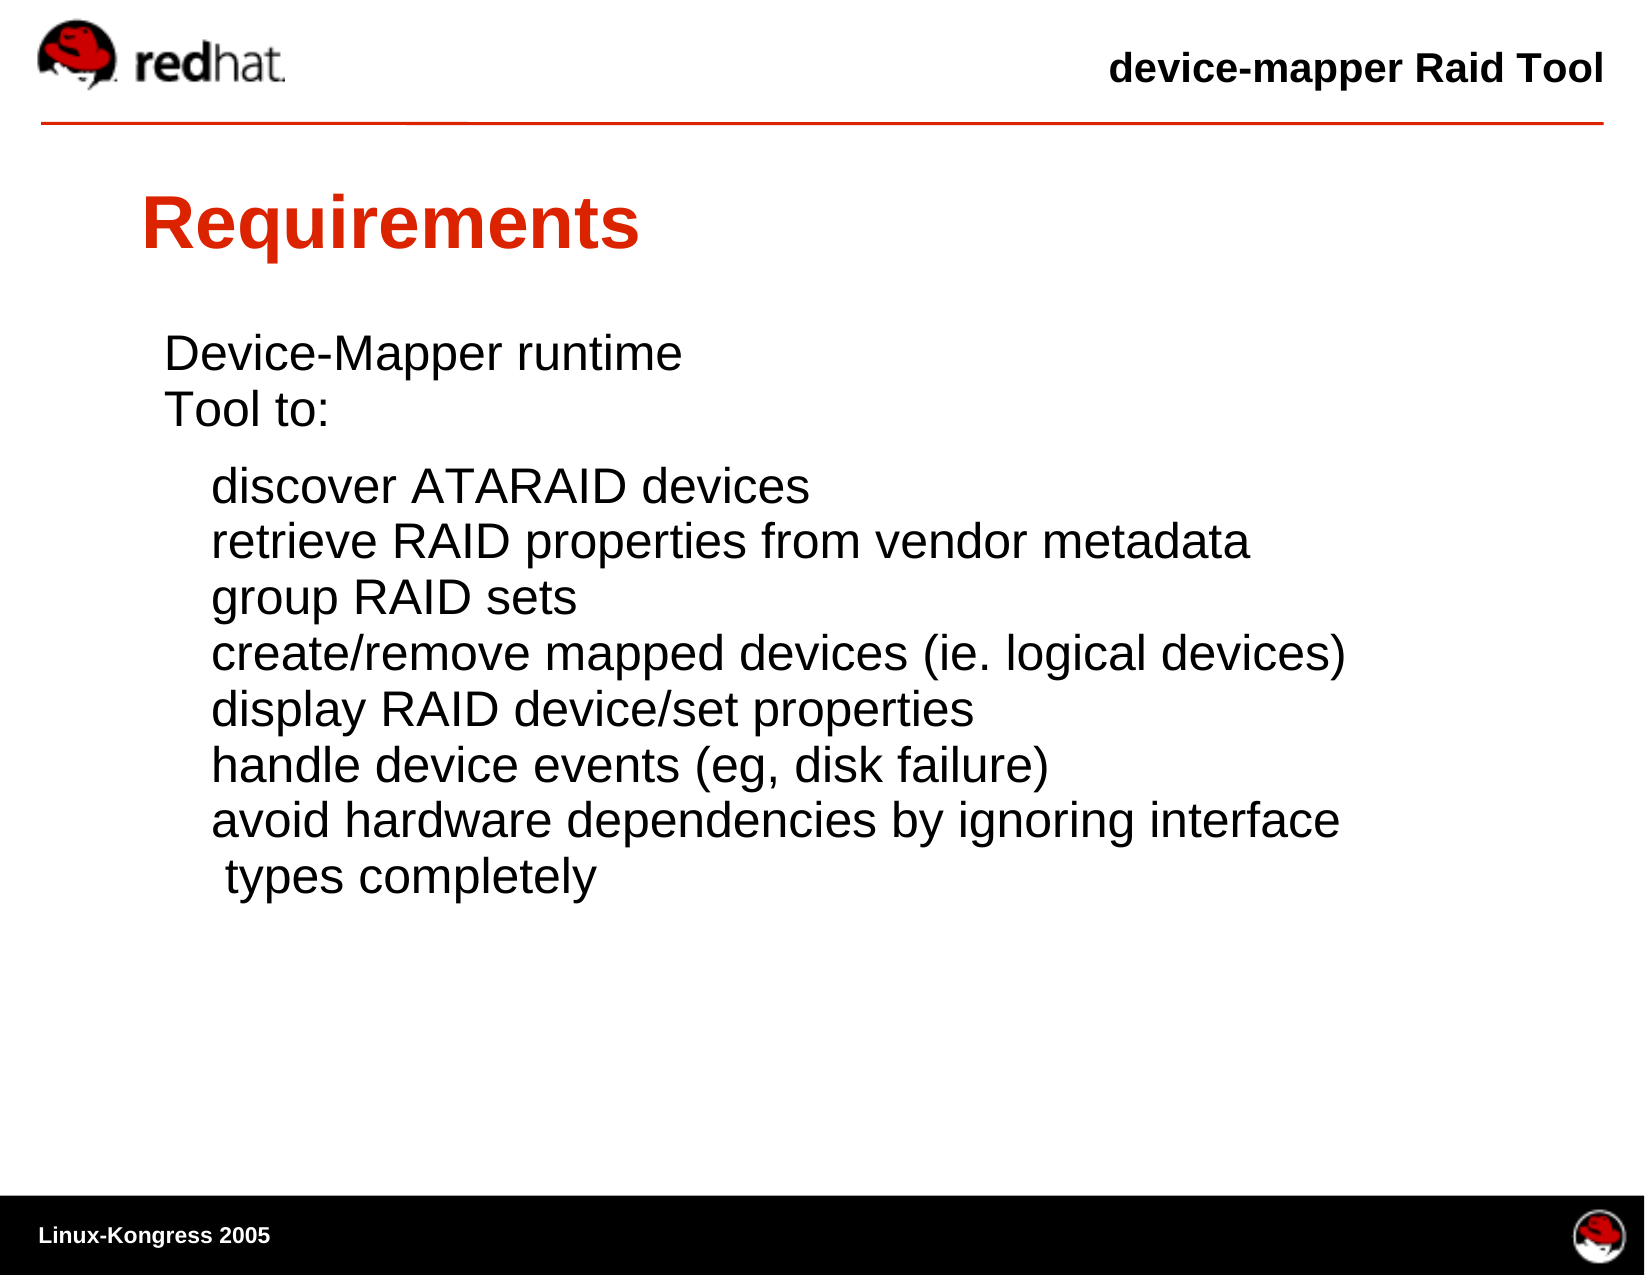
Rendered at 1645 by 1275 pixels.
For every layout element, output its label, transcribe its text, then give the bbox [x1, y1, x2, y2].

picture [1568, 1206, 1631, 1270]
text_box [0, 1195, 1645, 1275]
text_box Requirements [141, 180, 754, 274]
picture [36, 17, 285, 102]
text_box discover ATARAID devices retrieve RAID properties from vendor metadata group RAID sets create/remove mapped devices (ie. logical devices) display RAID device/set properties handle device events (eg, disk failure) avoid hardware dependencies by ignoring interface types completely [197, 458, 1365, 1052]
text_box Linux-Kongress 2005 [38, 1222, 381, 1252]
text_box Device-Mapper runtime Tool to: [150, 324, 1346, 450]
text_box device-mapper Raid Tool [959, 44, 1605, 97]
